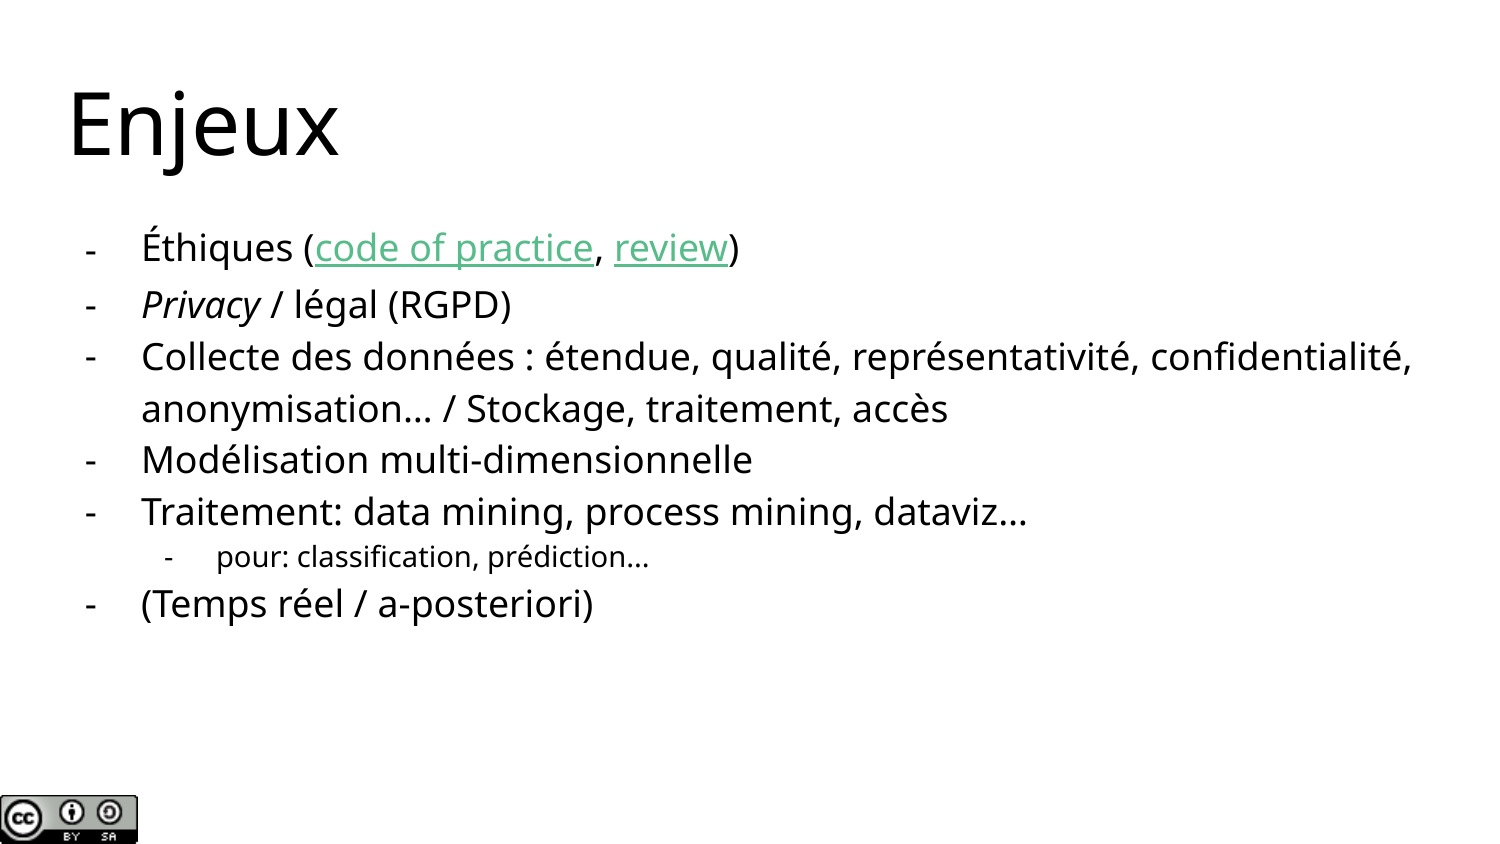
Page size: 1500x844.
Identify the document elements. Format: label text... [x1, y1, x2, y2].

list Éthiques (code of practice, review) Privacy / légal (RGPD) Collecte des données : étendue, qualité, représentativité, confidentialité, anonymisation… / Stockage, traitement, accès Modélisation multi-dimensionnelle Traitement: data mining, process mining, dataviz… pour: classification, prédiction... (Temps réel / a-posteriori) [51, 200, 1449, 752]
title Enjeux [51, 51, 1449, 189]
picture [0, 795, 138, 844]
